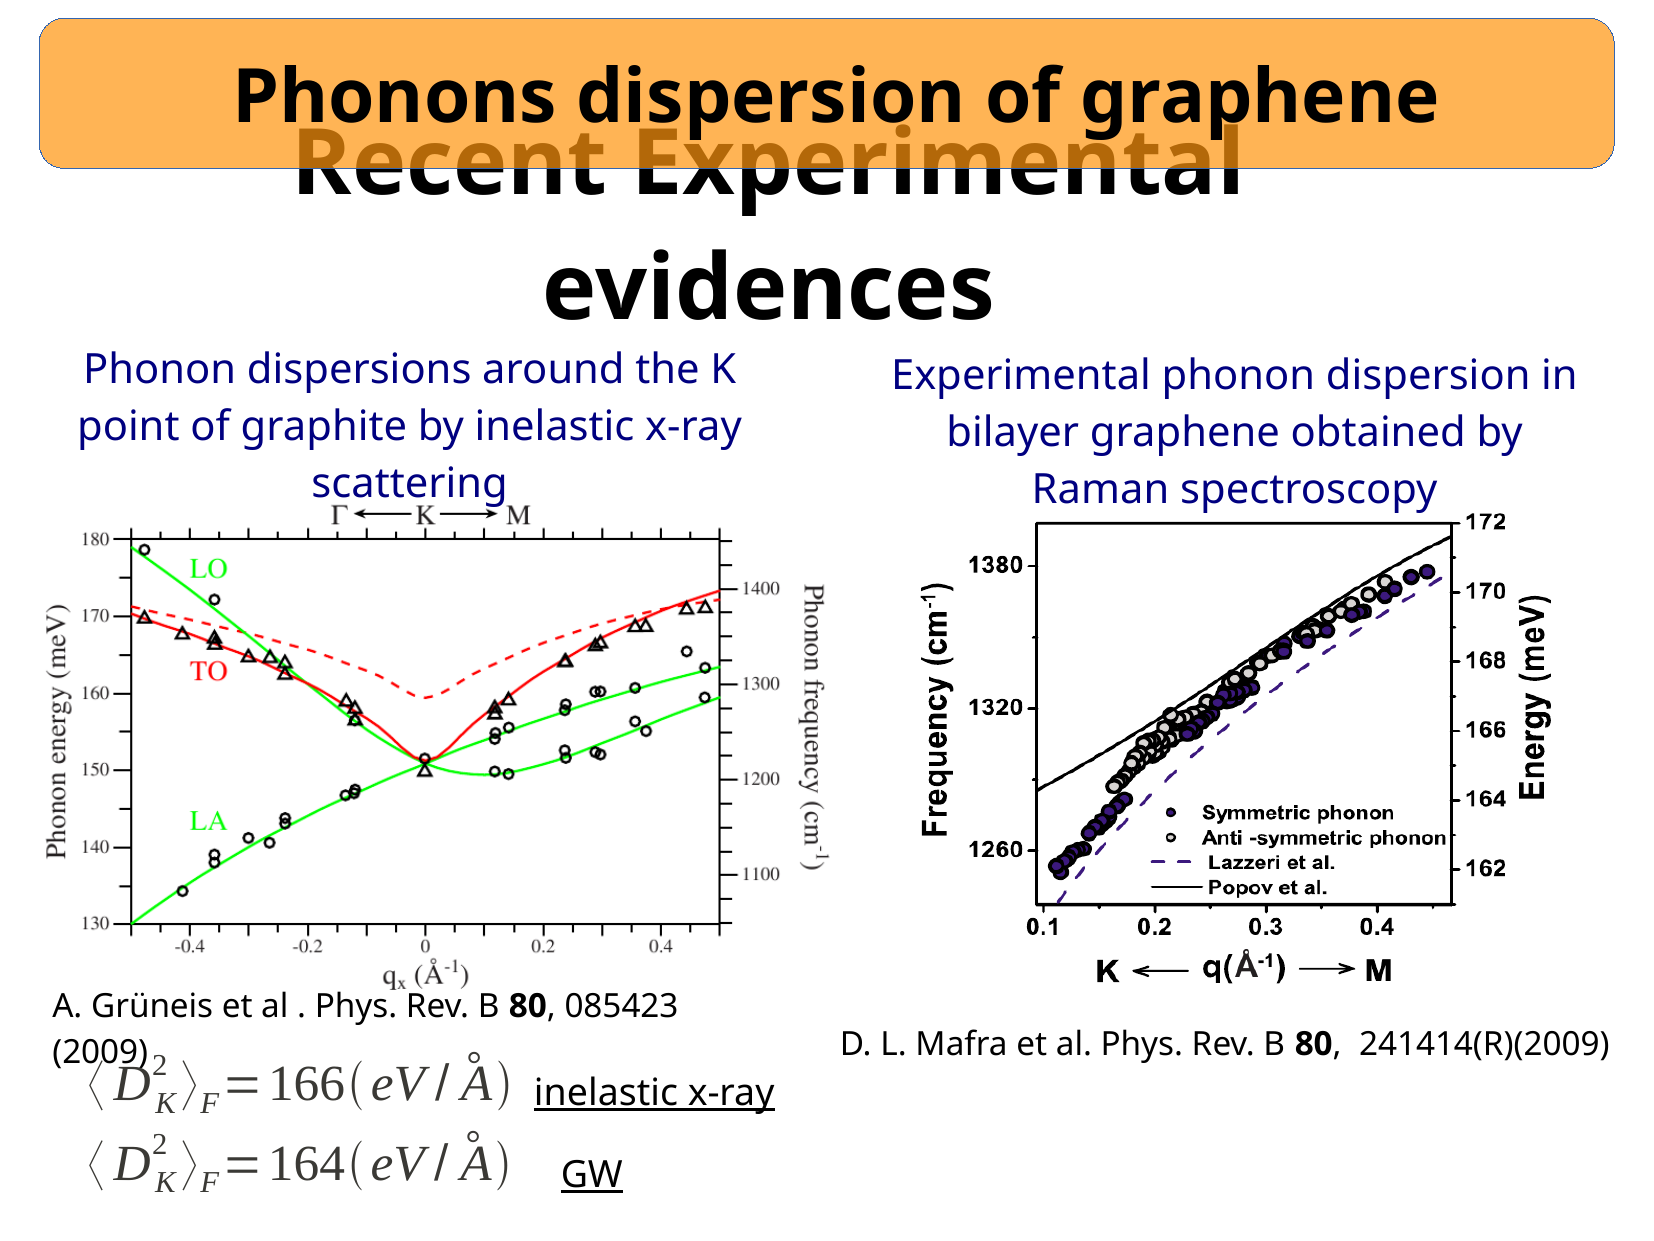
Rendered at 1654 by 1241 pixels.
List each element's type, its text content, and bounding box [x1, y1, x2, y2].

text_box A. Grüneis et al . Phys. Rev. B 80, 085423 (2009) [37, 975, 788, 1031]
text_box GW [546, 1139, 637, 1201]
text_box Experimental phonon dispersion in bilayer graphene obtained by Raman spectroscopy [862, 337, 1607, 504]
text_box Phonons dispersion of graphene [39, 18, 1615, 169]
chart [75, 1050, 526, 1121]
text_box D. L. Mafra et al. Phys. Rev. B 80, 241414(R)(2009) [825, 1012, 1651, 1068]
chart [75, 1129, 526, 1201]
text_box inelastic x-ray [519, 1057, 814, 1119]
title Recent Experimental evidences [75, 169, 1463, 281]
picture [37, 494, 863, 1013]
text_box Phonon dispersions around the K point of graphite by inelastic x-ray scattering [37, 331, 782, 447]
picture [900, 504, 1576, 1011]
